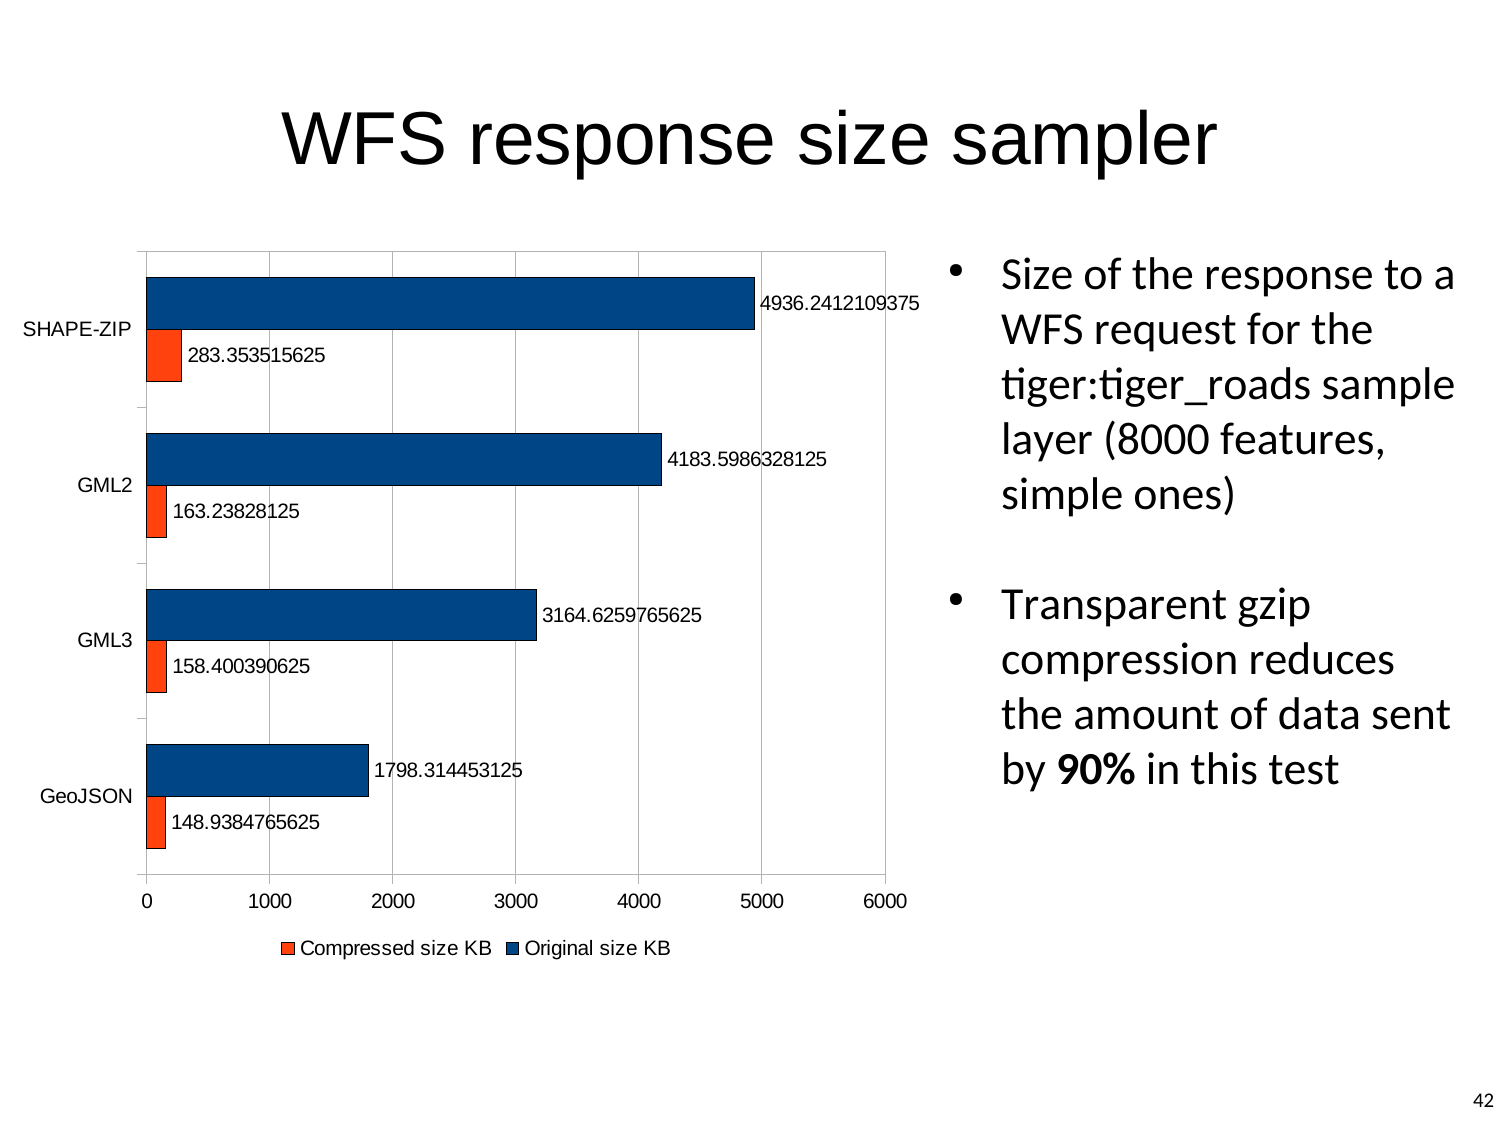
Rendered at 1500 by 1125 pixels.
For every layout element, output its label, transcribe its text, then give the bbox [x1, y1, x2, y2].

chart [4, 236, 915, 1004]
title WFS response size sampler [75, 44, 1425, 233]
text_box Size of the response to a WFS request for the tiger:tiger_roads sample layer (8000 features, simple ones) Transparent gzip compression reduces the amount of data sent by 90% in this test [915, 236, 1477, 1052]
